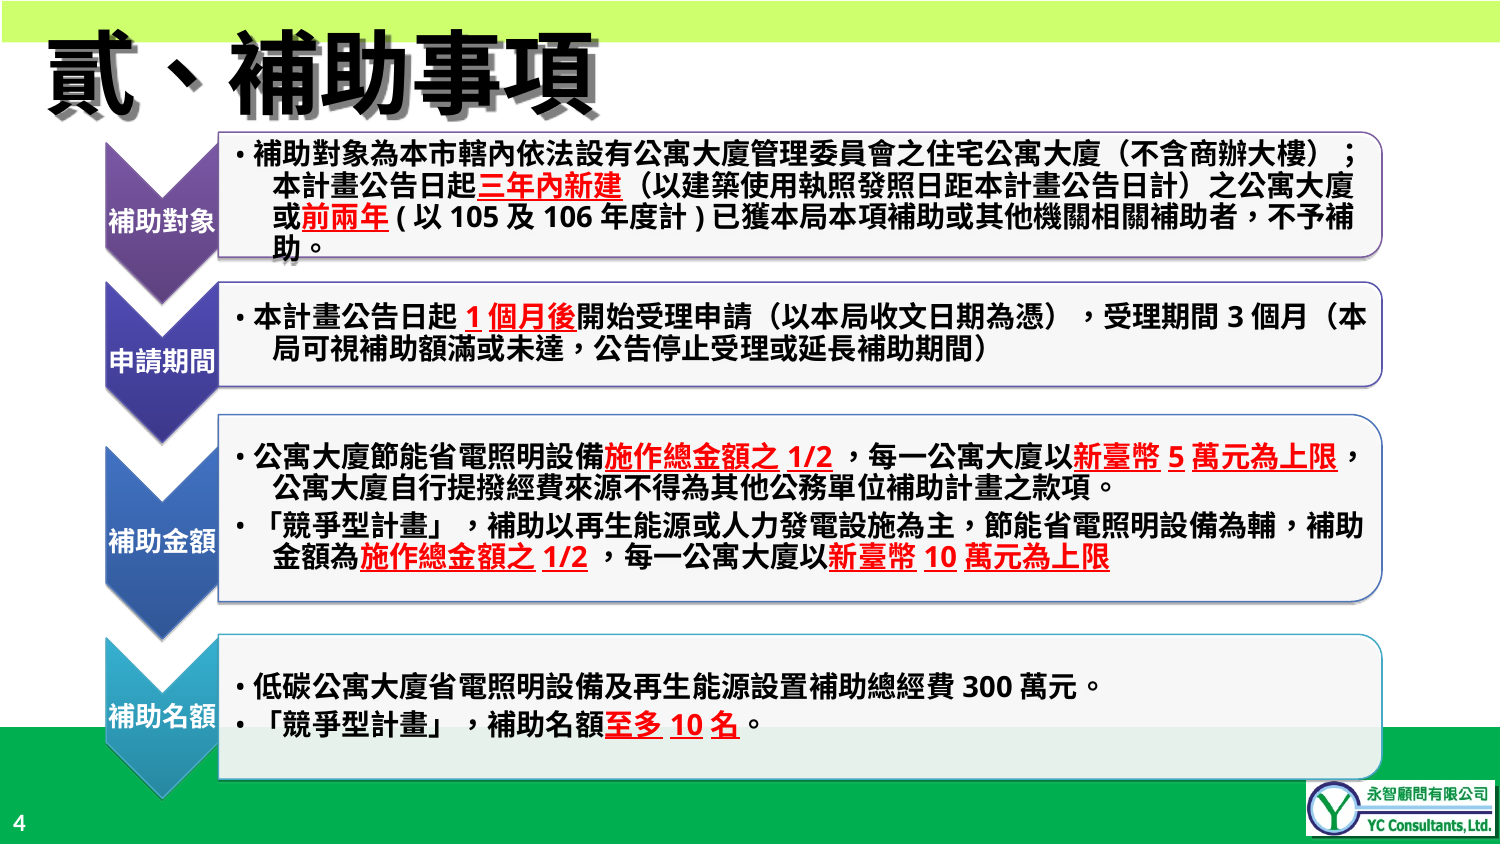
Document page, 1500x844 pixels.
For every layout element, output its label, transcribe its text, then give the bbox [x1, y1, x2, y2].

text_box 補助對象 [106, 142, 218, 304]
text_box 公寓大廈節能省電照明設備施作總金額之1/2，每一公寓大廈以新臺幣5萬元為上限，公寓大廈自行提撥經費來源不得為其他公務單位補助計畫之款項。 「競爭型計畫」，補助以再生能源或人力發電設施為主，節能省電照明設備為輔，補助金額為施作總金額之1/2，每一公寓大廈以新臺幣10萬元為上限 [218, 414, 1383, 602]
text_box 4 [0, 798, 42, 844]
title 貳、補助事項 [29, 0, 1459, 141]
text_box 補助金額 [106, 446, 218, 639]
text_box 低碳公寓大廈省電照明設備及再生能源設置補助總經費300萬元。 「競爭型計畫」，補助名額至多10名。 [218, 634, 1383, 780]
text_box 申請期間 [106, 282, 218, 443]
text_box 本計畫公告日起1個月後開始受理申請（以本局收文日期為憑），受理期間3個月（本局可視補助額滿或未達，公告停止受理或延長補助期間） [218, 282, 1383, 387]
text_box 補助名額 [106, 637, 218, 799]
text_box 補助對象為本市轄內依法設有公寓大廈管理委員會之住宅公寓大廈（不含商辦大樓）；本計畫公告日起三年內新建（以建築使用執照發照日距本計畫公告日計）之公寓大廈或前兩年(以105及106年度計)已獲本局本項補助或其他機關相關補助者，不予補助。 [218, 132, 1383, 258]
